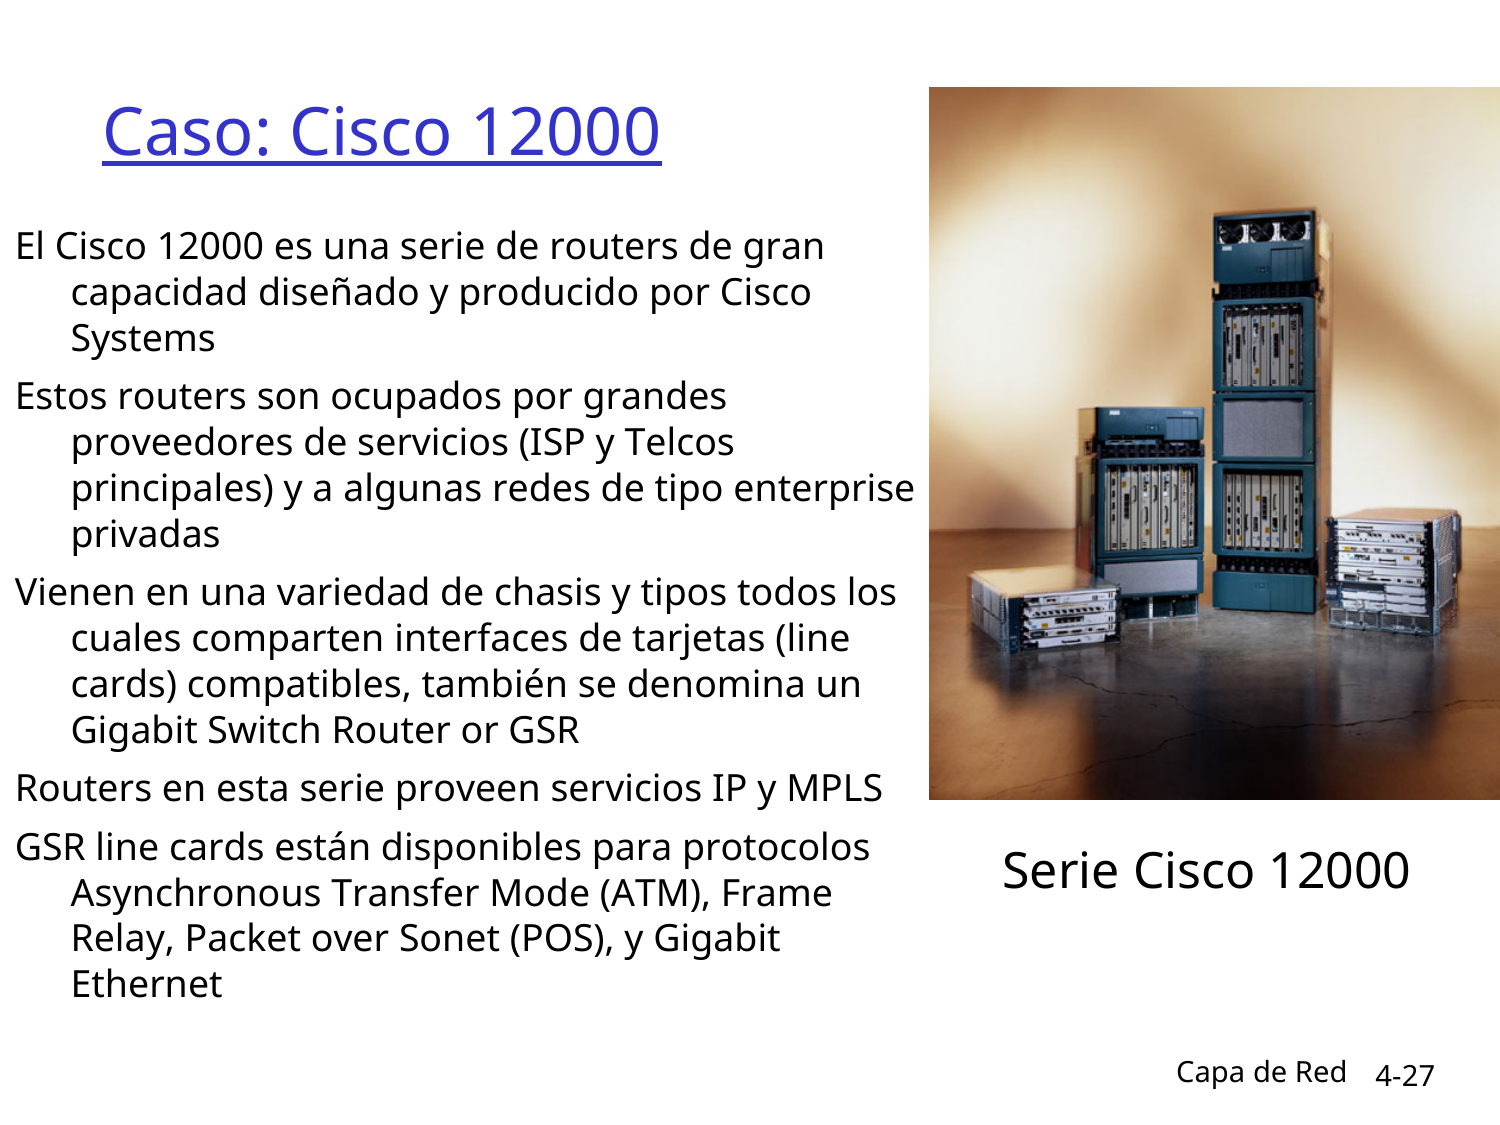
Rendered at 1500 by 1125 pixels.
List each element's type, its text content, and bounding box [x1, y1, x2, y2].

title Caso: Cisco 12000 [87, 37, 1363, 215]
list El Cisco 12000 es una serie de routers de gran capacidad diseñado y producido por Cisco Systems Estos routers son ocupados por grandes proveedores de servicios (ISP y Telcos principales) y a algunas redes de tipo enterprise privadas Vienen en una variedad de chasis y tipos todos los cuales comparten interfaces de tarjetas (line cards) compatibles, también se denomina un Gigabit Switch Router or GSR Routers en esta serie proveen servicios IP y MPLS GSR line cards están disponibles para protocolos Asynchronous Transfer Mode (ATM), Frame Relay, Packet over Sonet (POS), y Gigabit Ethernet [0, 215, 938, 1085]
picture [929, 87, 1500, 801]
text_box Serie Cisco 12000 [987, 837, 1450, 918]
